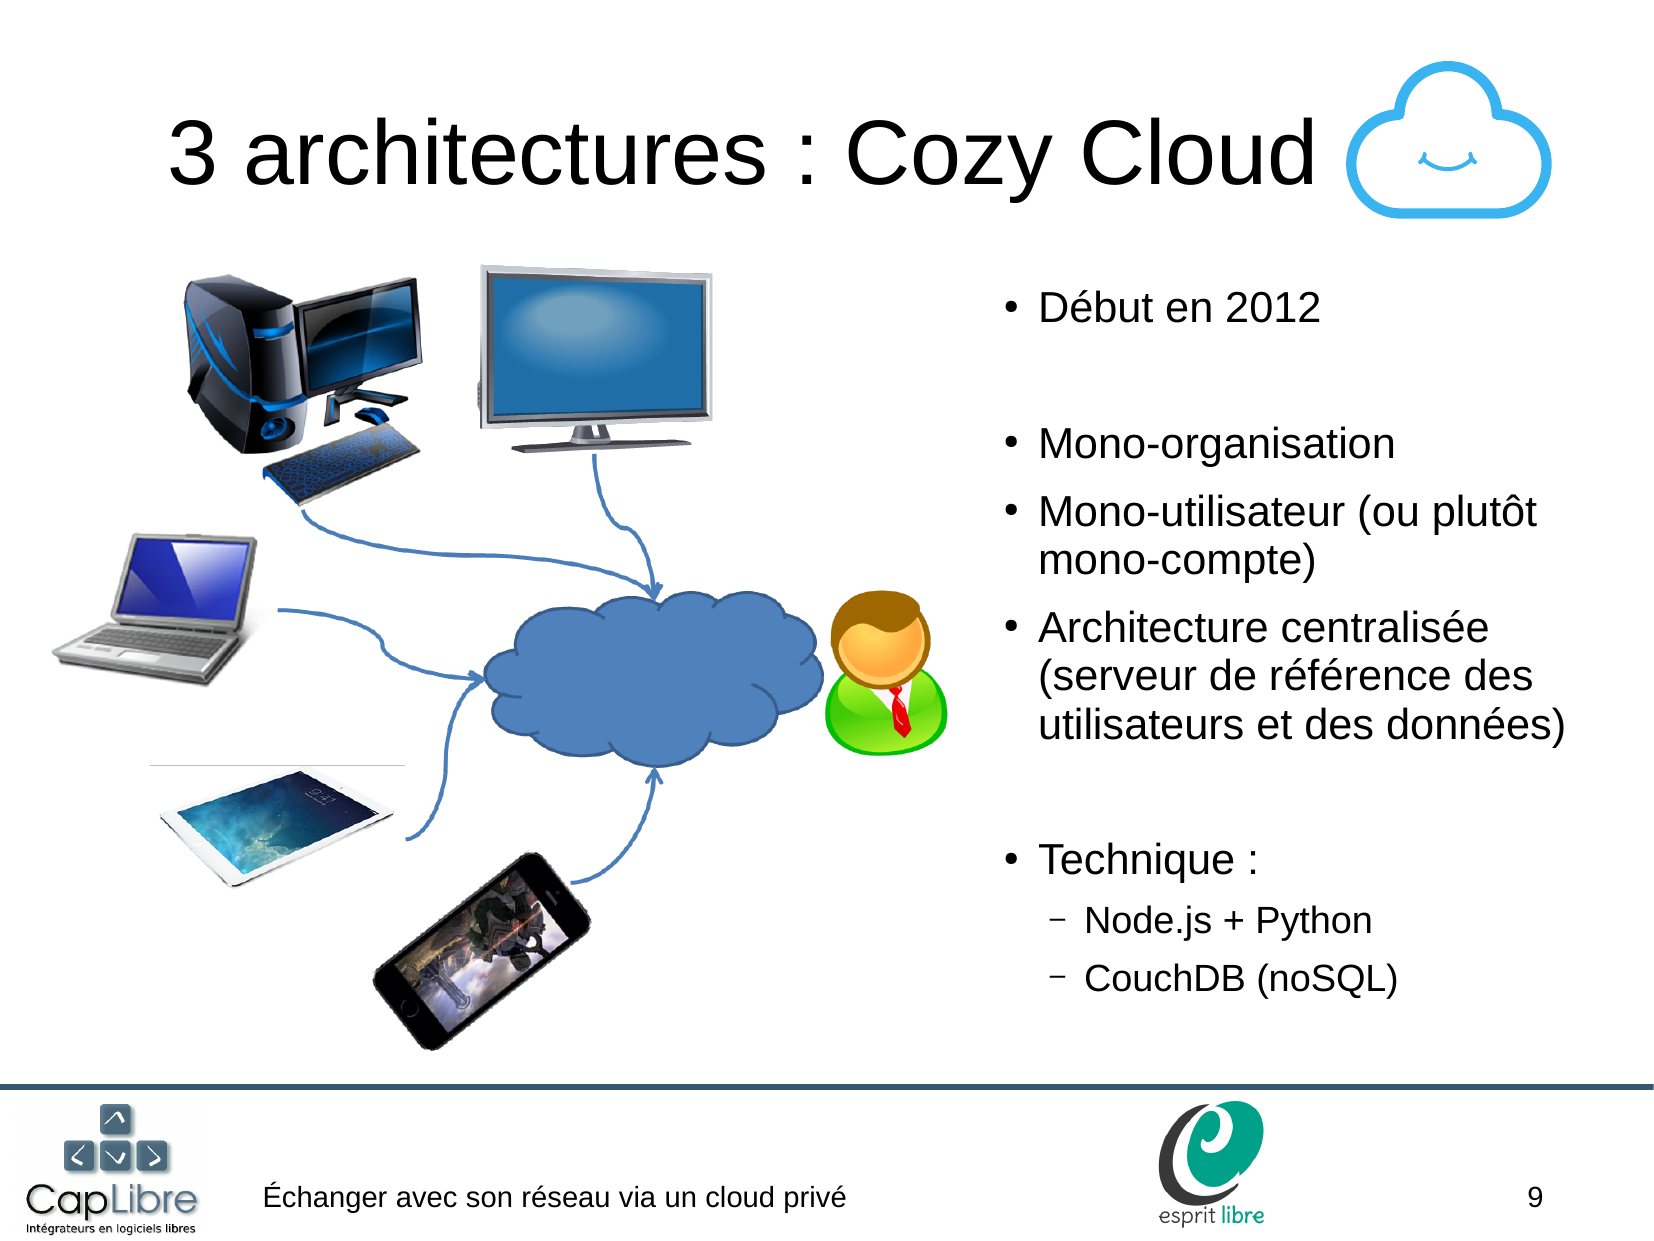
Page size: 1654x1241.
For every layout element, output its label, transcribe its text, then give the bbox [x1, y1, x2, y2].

picture [1145, 1098, 1276, 1229]
picture [11, 1098, 210, 1239]
picture [1344, 39, 1554, 249]
title 3 architectures : Cozy Cloud [0, 49, 1489, 257]
picture [47, 264, 1146, 1063]
list Début en 2012 Mono-organisation Mono-utilisateur (ou plutôt mono-compte) Architecture centralisée (serveur de référence des utilisateurs et des données) Technique : Node.js + Python CouchDB (noSQL) [992, 283, 1571, 1034]
